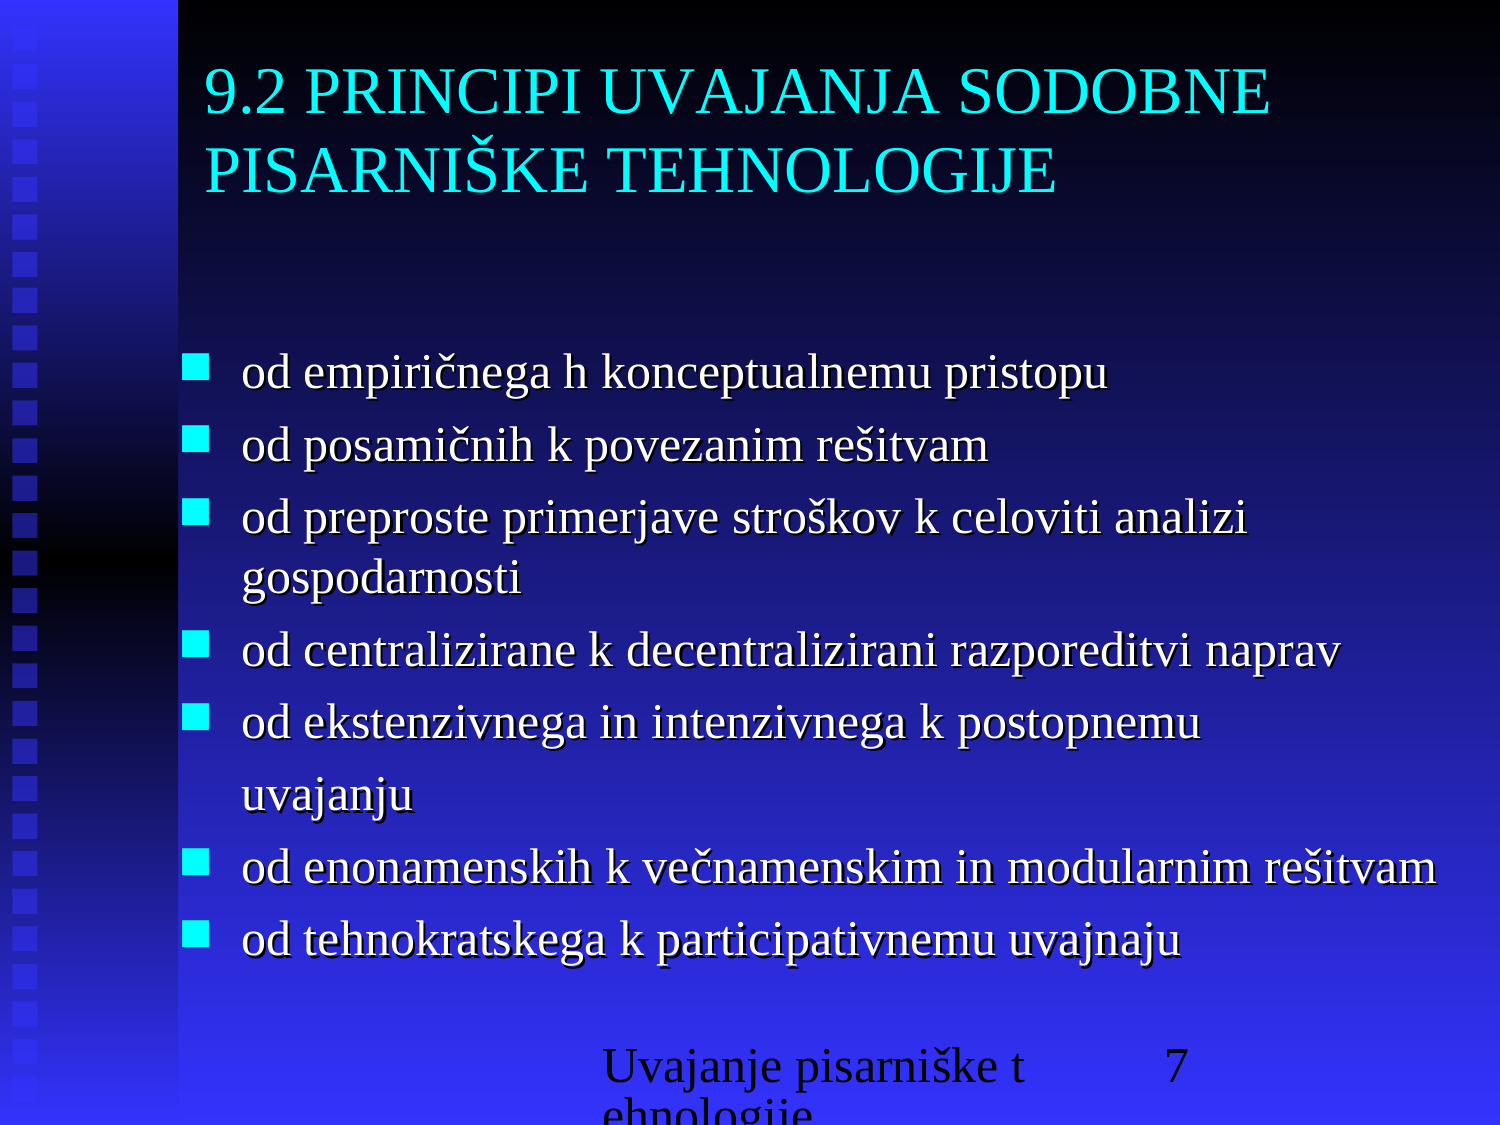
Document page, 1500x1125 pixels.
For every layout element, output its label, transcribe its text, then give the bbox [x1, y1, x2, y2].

list od empiričnega h konceptualnemu pristopu od posamičnih k povezanim rešitvam od preproste primerjave stroškov k celoviti analizi gospodarnosti od centralizirane k decentralizirani razporeditvi naprav od ekstenzivnega in intenzivnega k postopnemu uvajanju od enonamenskih k večnamenskim in modularnim rešitvam od tehnokratskega k participativnemu uvajnaju [170, 331, 1500, 1119]
title 9.2 PRINCIPI UVAJANJA SODOBNE PISARNIŠKE TEHNOLOGIJE [189, 38, 1500, 214]
